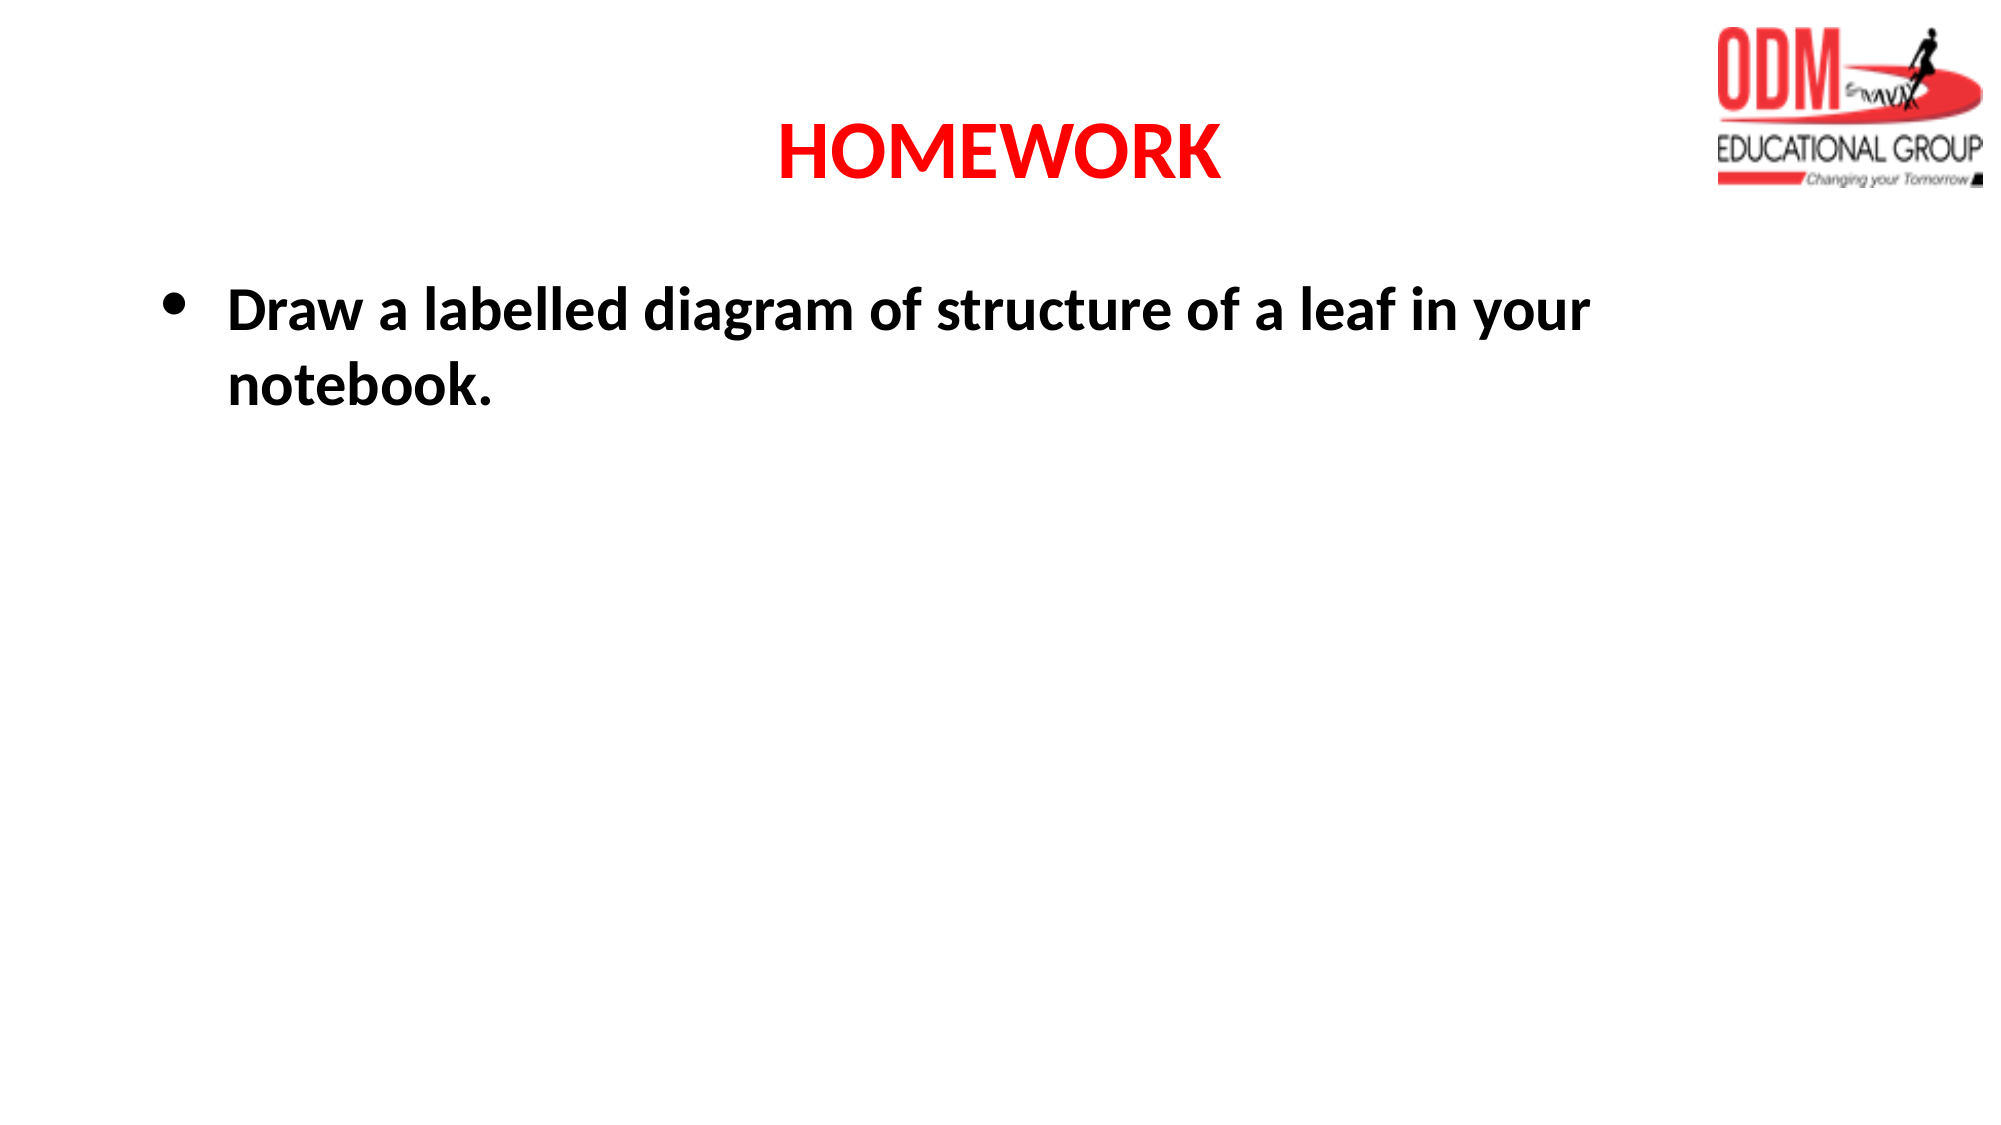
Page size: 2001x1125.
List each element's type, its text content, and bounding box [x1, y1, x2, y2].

list Draw a labelled diagram of structure of a leaf in your notebook. [137, 260, 1889, 1019]
picture [1718, 27, 1983, 188]
title HOMEWORK [137, 75, 1863, 228]
